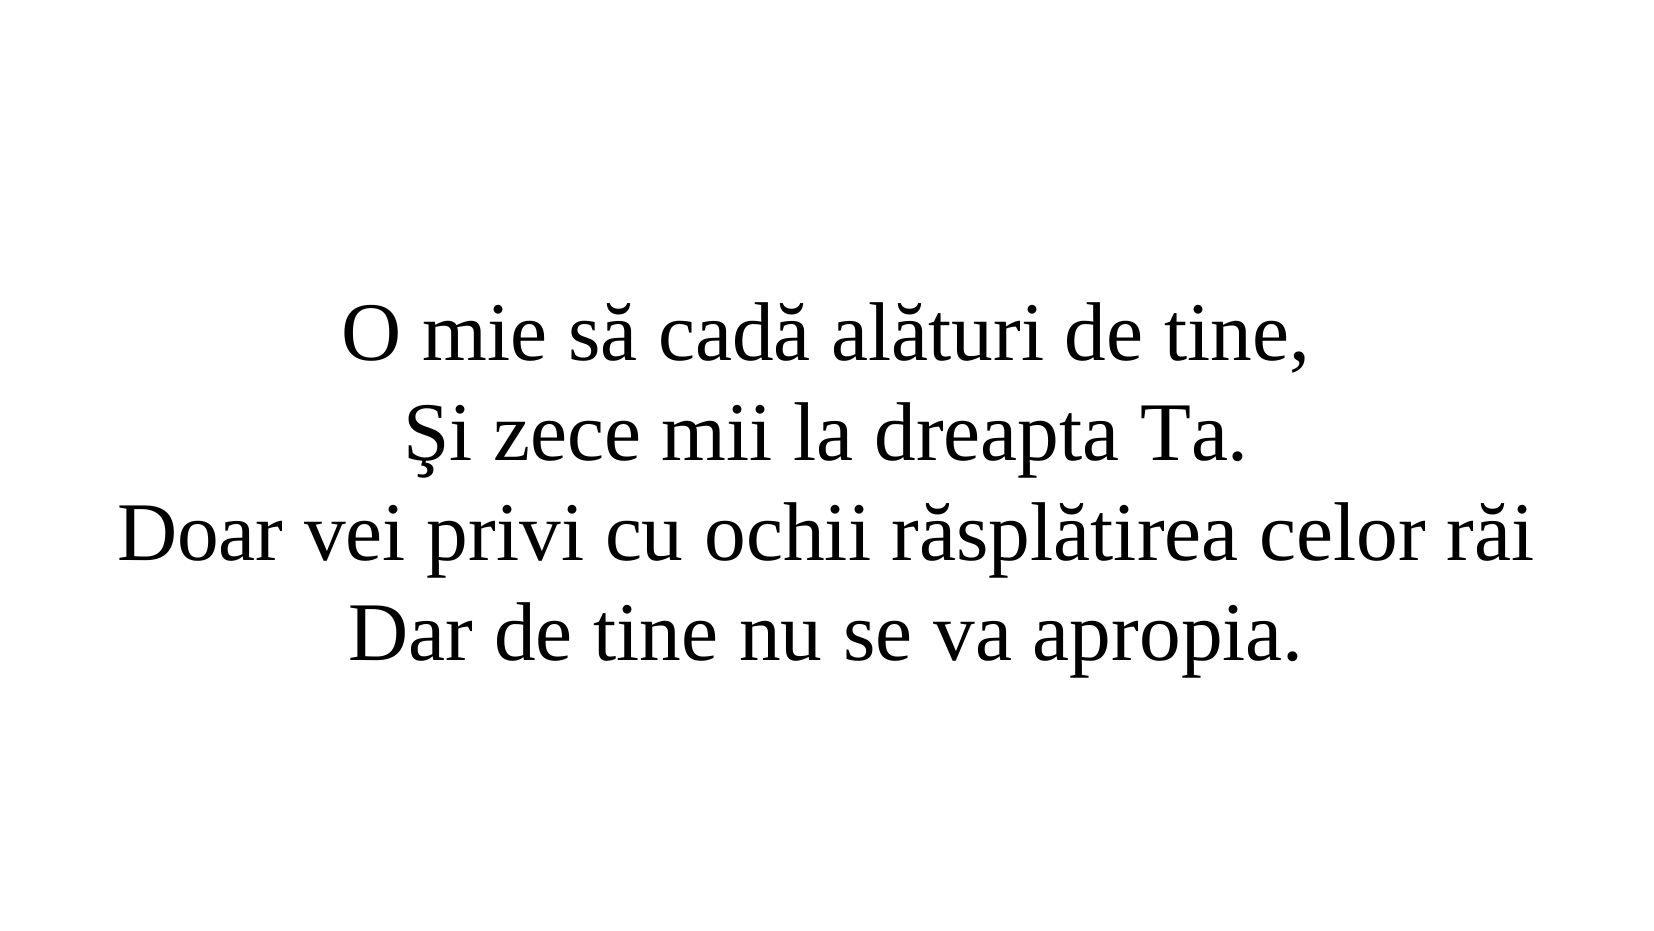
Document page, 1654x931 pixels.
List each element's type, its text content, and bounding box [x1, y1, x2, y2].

subtitle O mie să cadă alături de tine, Şi zece mii la dreapta Ta. Doar vei privi cu ochii răsplătirea celor răi Dar de tine nu se va apropia. [0, 269, 1654, 641]
